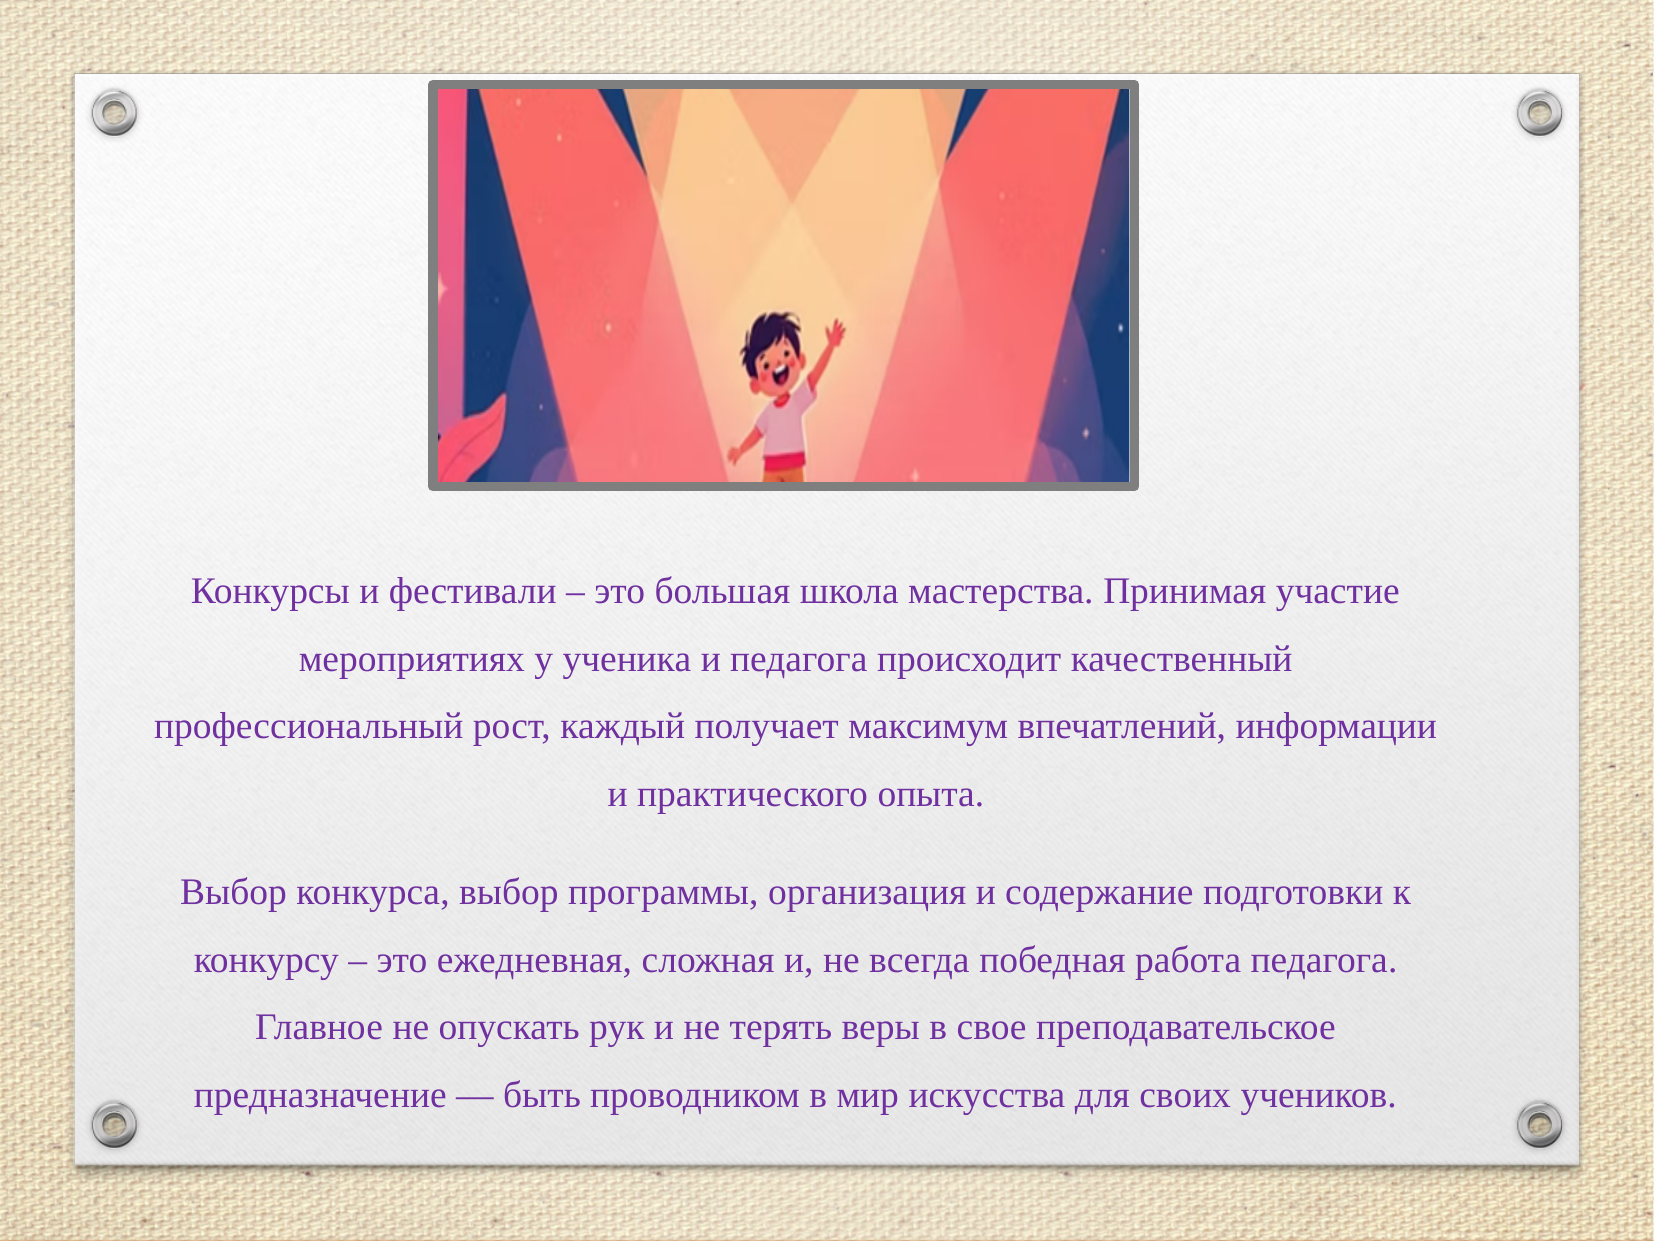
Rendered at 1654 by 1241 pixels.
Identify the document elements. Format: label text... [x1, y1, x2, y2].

picture [437, 88, 1130, 483]
list Конкурсы и фестивали – это большая школа мастерства. Принимая участие мероприятиях у ученика и педагога происходит качественный профессиональный рост, каждый получает максимум впечатлений, информации и практического опыта. Выбор конкурса, выбор программы, организация и содержание подготовки к конкурсу – это ежедневная, сложная и, не всегда победная работа педагога. Главное не опускать рук и не терять веры в свое преподавательское предназначение — быть проводником в мир искусства для своих учеников. [137, 536, 1455, 1191]
